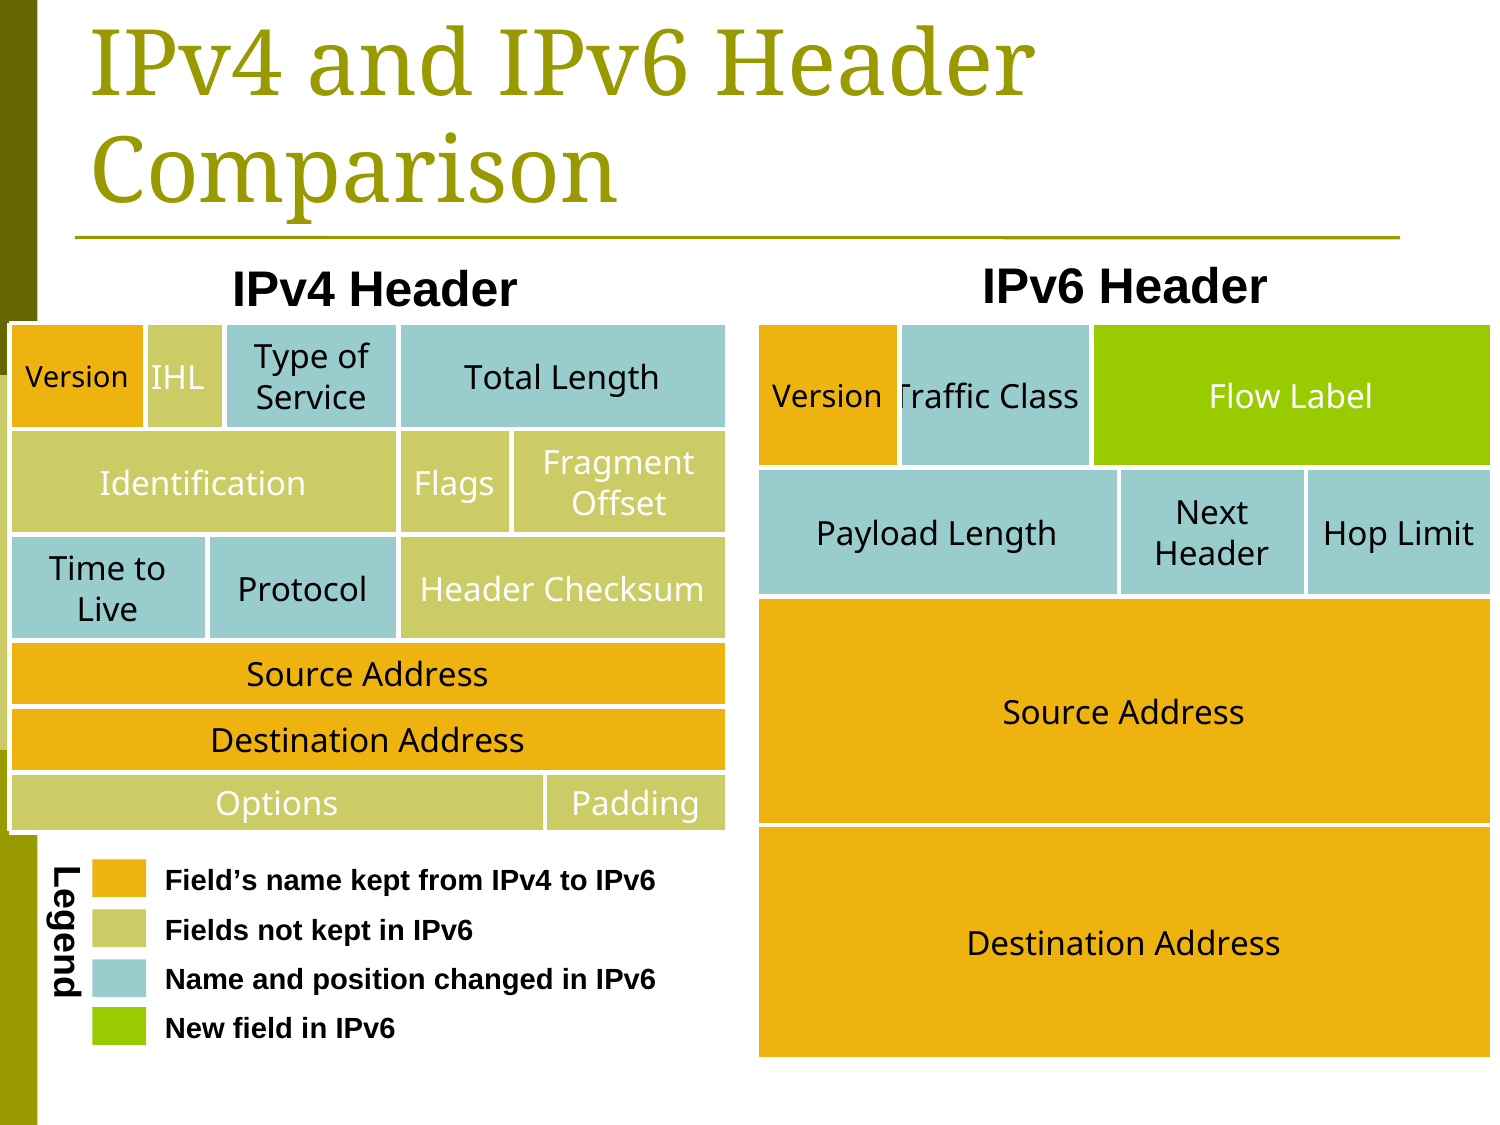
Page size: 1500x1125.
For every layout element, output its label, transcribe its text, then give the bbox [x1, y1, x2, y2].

text_box Traffic Class [902, 325, 1089, 465]
text_box Padding [547, 775, 725, 830]
text_box Flow Label [1094, 325, 1490, 465]
text_box Version [759, 325, 897, 465]
text_box Source Address [12, 643, 725, 704]
text_box Destination Address [759, 827, 1490, 1057]
text_box Type of Service [227, 325, 396, 427]
text_box Hop Limit [1308, 470, 1490, 594]
text_box Time to Live [12, 537, 205, 638]
text_box IPv4 Header [0, 252, 751, 324]
text_box Identification [12, 431, 396, 532]
text_box Source Address [759, 599, 1490, 823]
text_box Legend [29, 835, 99, 1036]
text_box Total Length [401, 325, 725, 427]
text_box [92, 959, 147, 997]
text_box Options [12, 775, 543, 830]
text_box Field’s name kept from IPv4 to IPv6 Fields not kept in IPv6 Name and position changed in IPv6 New field in IPv6 [129, 854, 693, 1052]
text_box Version [12, 325, 143, 427]
text_box Next Header [1121, 470, 1304, 594]
text_box [92, 859, 147, 897]
text_box Flags [401, 431, 509, 532]
text_box Fragment Offset [514, 431, 725, 532]
text_box Protocol [210, 537, 396, 638]
title IPv4 and IPv6 Header Comparison [75, 0, 1426, 233]
text_box Payload Length [759, 470, 1117, 594]
text_box [92, 1007, 147, 1045]
text_box IHL [148, 325, 222, 427]
text_box Header Checksum [401, 537, 725, 638]
text_box [92, 909, 147, 948]
text_box Destination Address [12, 709, 725, 770]
text_box IPv6 Header [750, 249, 1500, 322]
